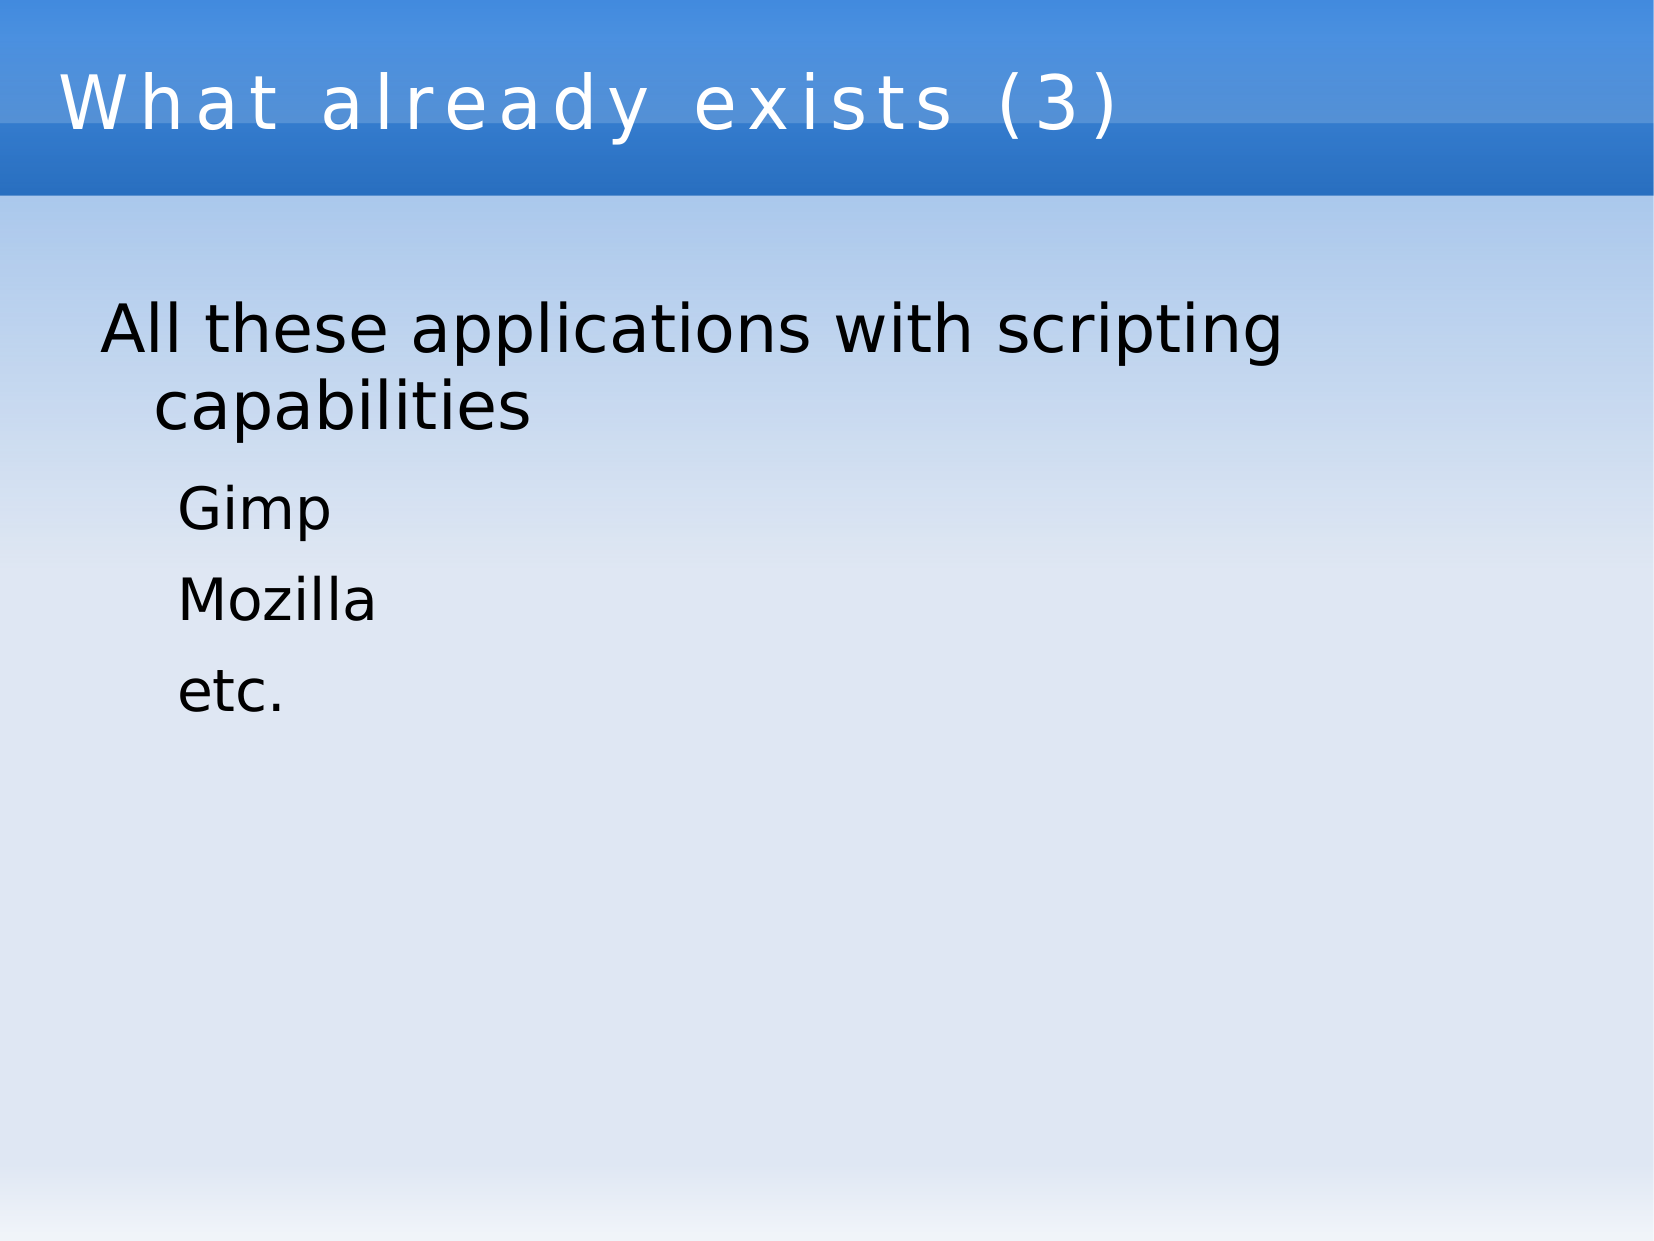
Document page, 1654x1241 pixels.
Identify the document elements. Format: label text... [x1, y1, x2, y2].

title What already exists (3) [59, 29, 1270, 178]
list All these applications with scripting capabilities Gimp Mozilla etc. [82, 290, 1571, 1109]
picture [0, 0, 1654, 1241]
